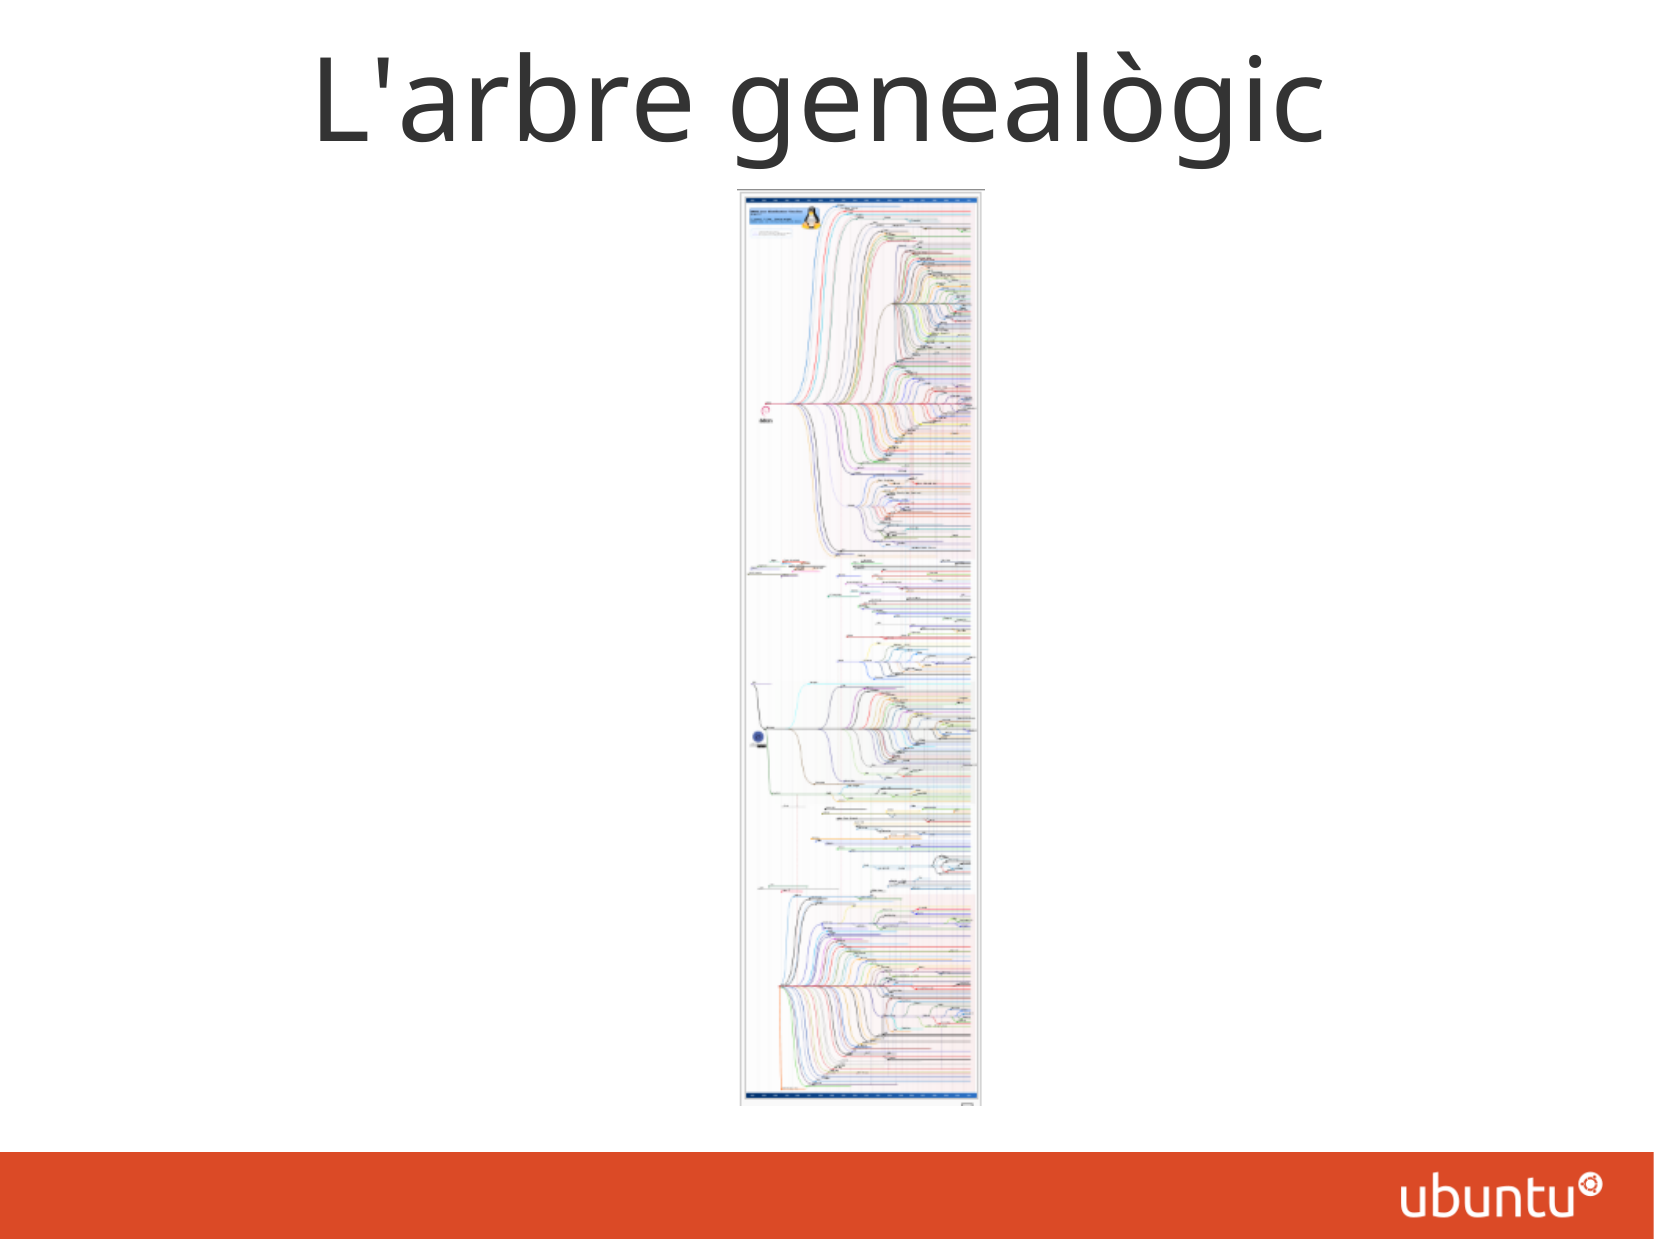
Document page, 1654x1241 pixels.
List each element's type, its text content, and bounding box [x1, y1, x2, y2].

title L'arbre genealògic [0, 0, 1489, 216]
picture [737, 189, 985, 1106]
picture [0, 1152, 1654, 1239]
